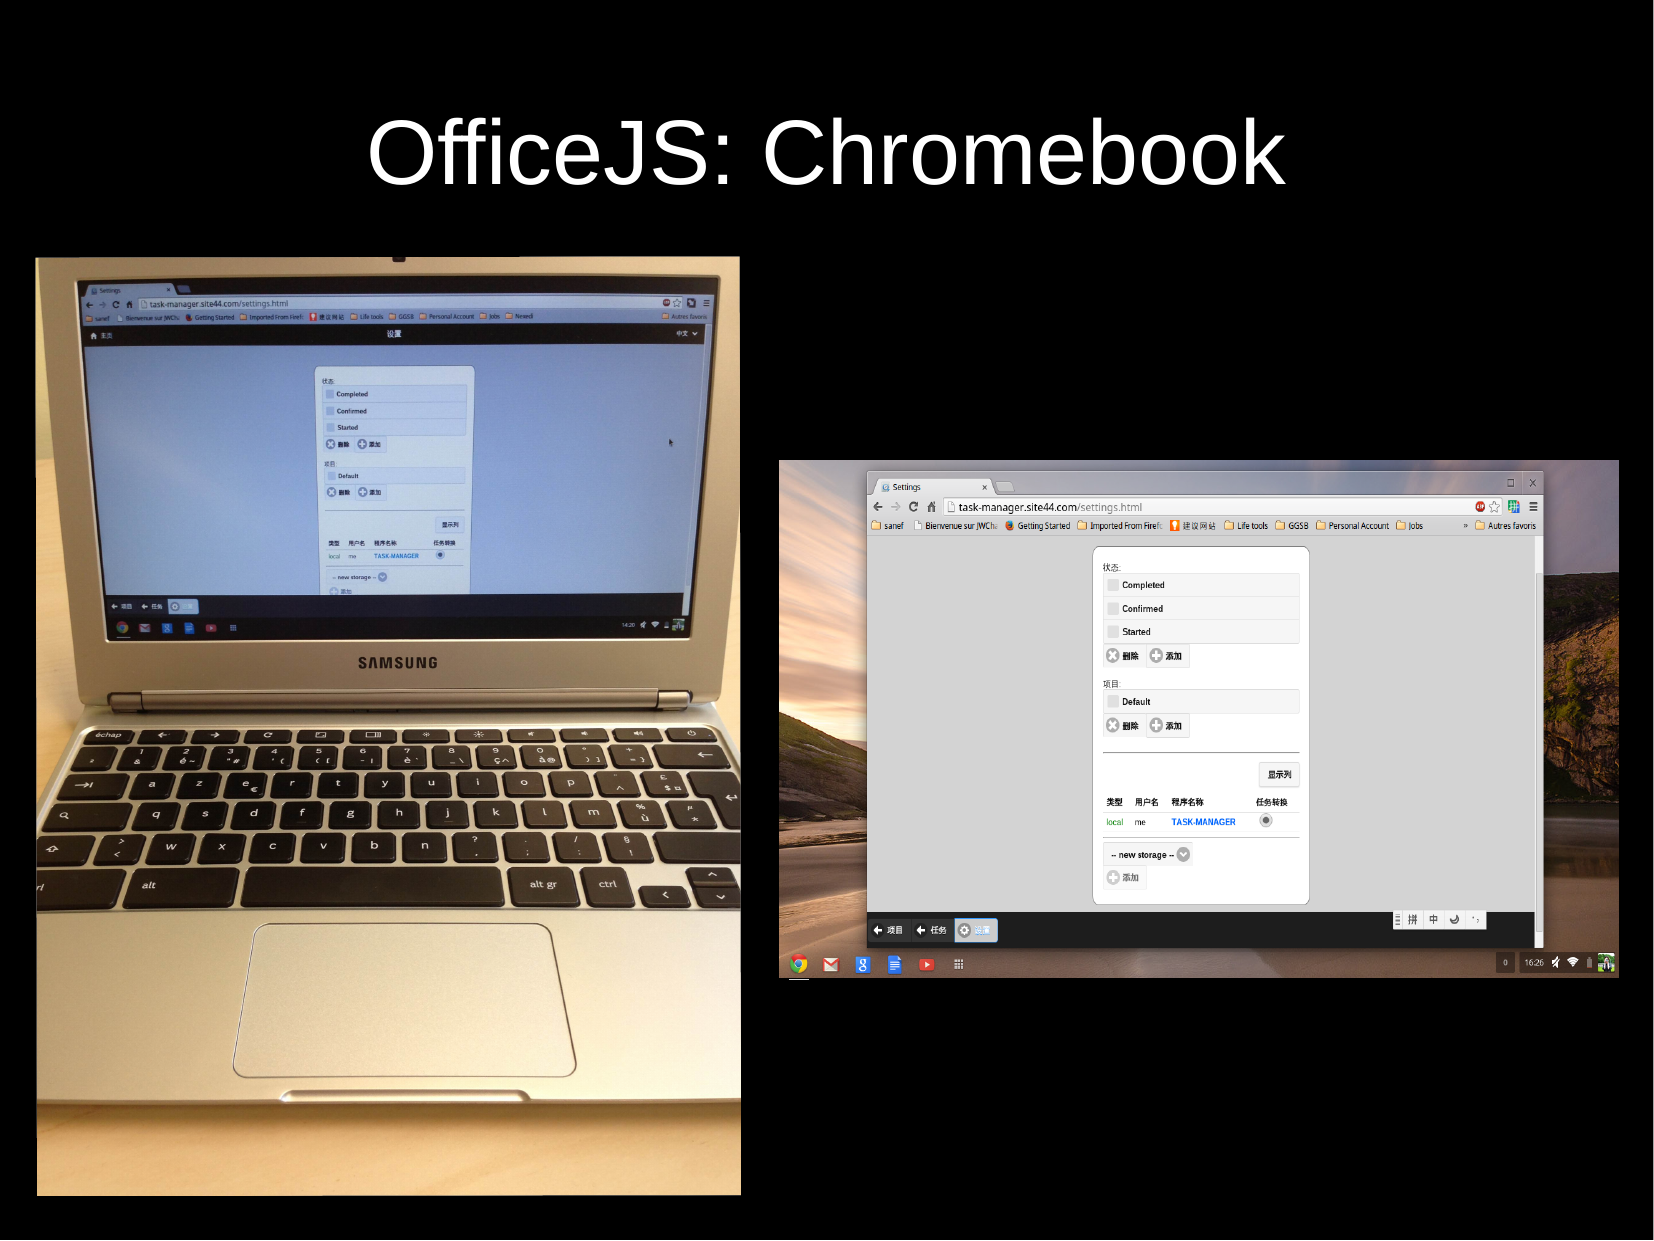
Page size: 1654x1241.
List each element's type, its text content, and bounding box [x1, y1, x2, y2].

picture [779, 460, 1619, 980]
title OfficeJS: Chromebook [82, 49, 1571, 257]
picture [35, 256, 741, 1196]
